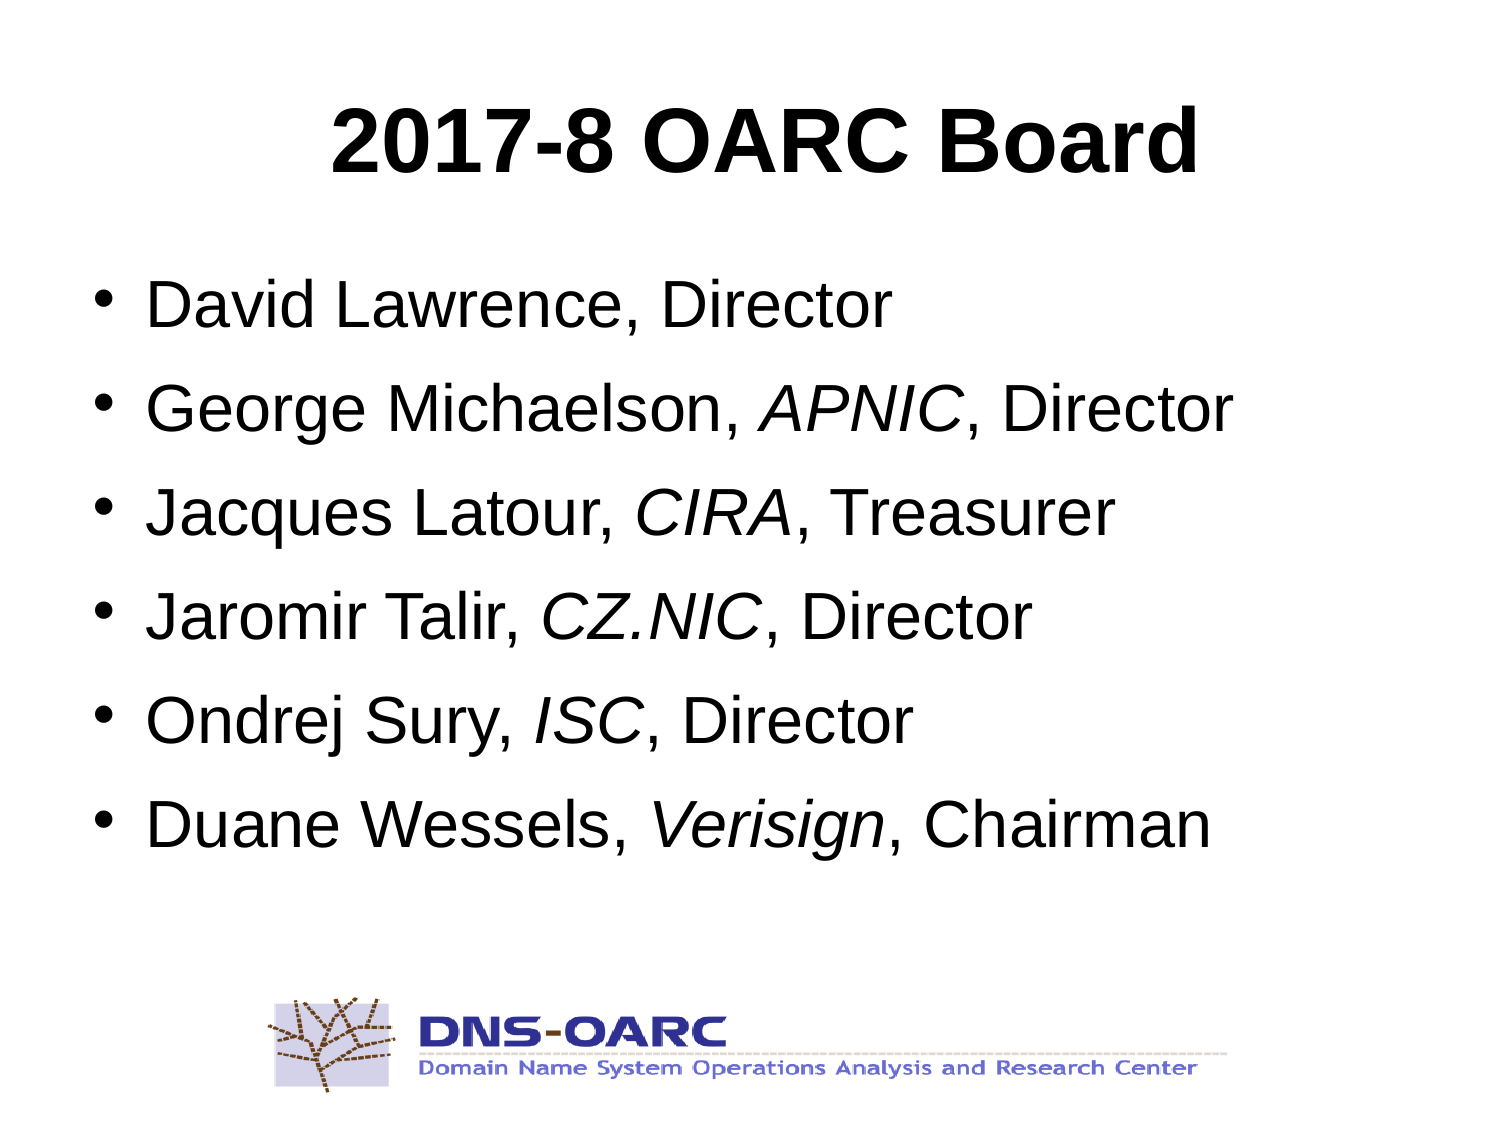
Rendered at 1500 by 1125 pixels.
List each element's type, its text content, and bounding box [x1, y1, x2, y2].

title 2017-8 OARC Board [75, 44, 1426, 233]
list David Lawrence, Director George Michaelson, APNIC, Director Jacques Latour, CIRA, Treasurer Jaromir Talir, CZ.NIC, Director Ondrej Sury, ISC, Director Duane Wessels, Verisign, Chairman [75, 263, 1426, 916]
picture [214, 991, 1259, 1099]
